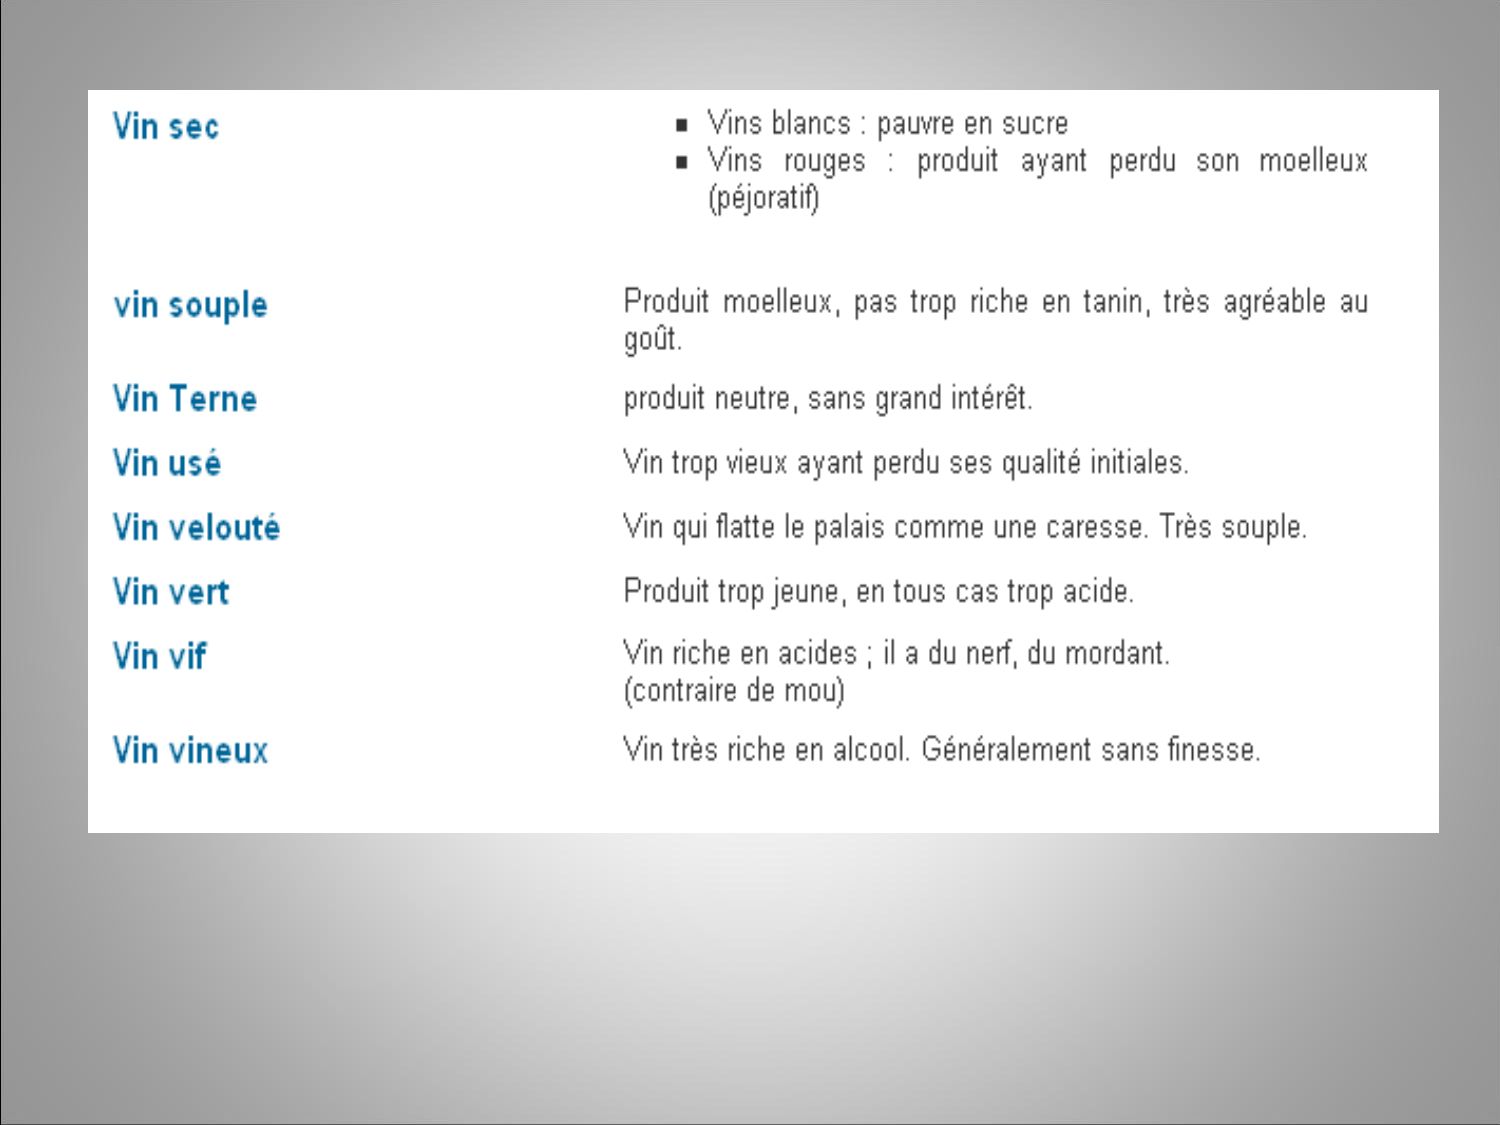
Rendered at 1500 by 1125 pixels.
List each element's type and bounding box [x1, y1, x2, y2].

text_box [88, 90, 1439, 833]
picture [0, 0, 1500, 1125]
